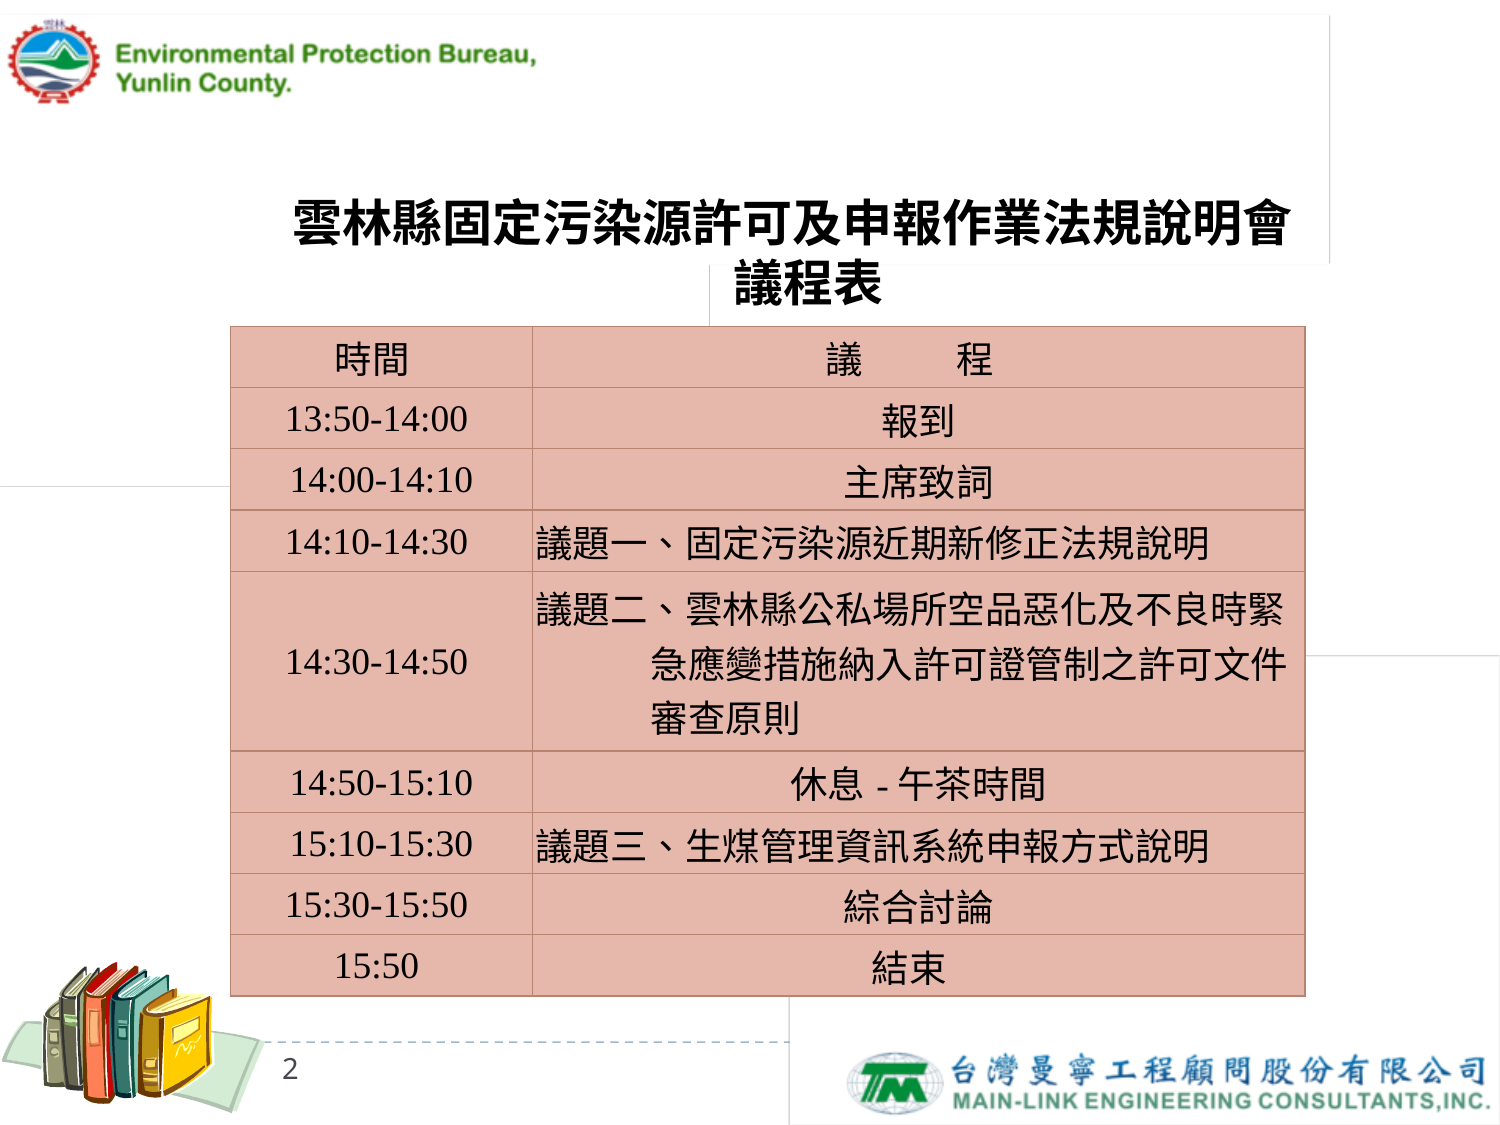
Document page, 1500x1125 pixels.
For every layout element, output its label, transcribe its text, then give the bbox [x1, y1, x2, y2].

table_header 議 程 [533, 327, 1304, 387]
table_cell 15:30-15:50 [231, 874, 532, 934]
table_cell 15:50 [231, 935, 532, 995]
table_cell 14:00-14:10 [231, 449, 532, 509]
table_cell 結束 [533, 935, 1304, 995]
table_cell 綜合討論 [533, 874, 1304, 934]
picture [0, 0, 1500, 1125]
table_cell 議題一、固定污染源近期新修正法規說明 [533, 511, 1304, 571]
text_box <編號> [267, 1043, 593, 1104]
table_cell 報到 [533, 388, 1304, 448]
table_cell 14:50-15:10 [231, 752, 532, 812]
text_box 雲林縣固定污染源許可及申報作業法規說明會 議程表 [277, 184, 1341, 320]
table_cell 議題三、生煤管理資訊系統申報方式說明 [533, 813, 1304, 873]
table_cell 15:10-15:30 [231, 813, 532, 873]
table_cell 休息-午茶時間 [533, 752, 1304, 812]
table_cell 14:10-14:30 [231, 511, 532, 571]
table_cell 議題二、雲林縣公私場所空品惡化及不良時緊急應變措施納入許可證管制之許可文件審查原則 [533, 572, 1304, 750]
table_cell 13:50-14:00 [231, 388, 532, 448]
table_cell 14:30-14:50 [231, 572, 532, 750]
table_cell 主席致詞 [533, 449, 1304, 509]
table_header 時間 [231, 327, 532, 387]
